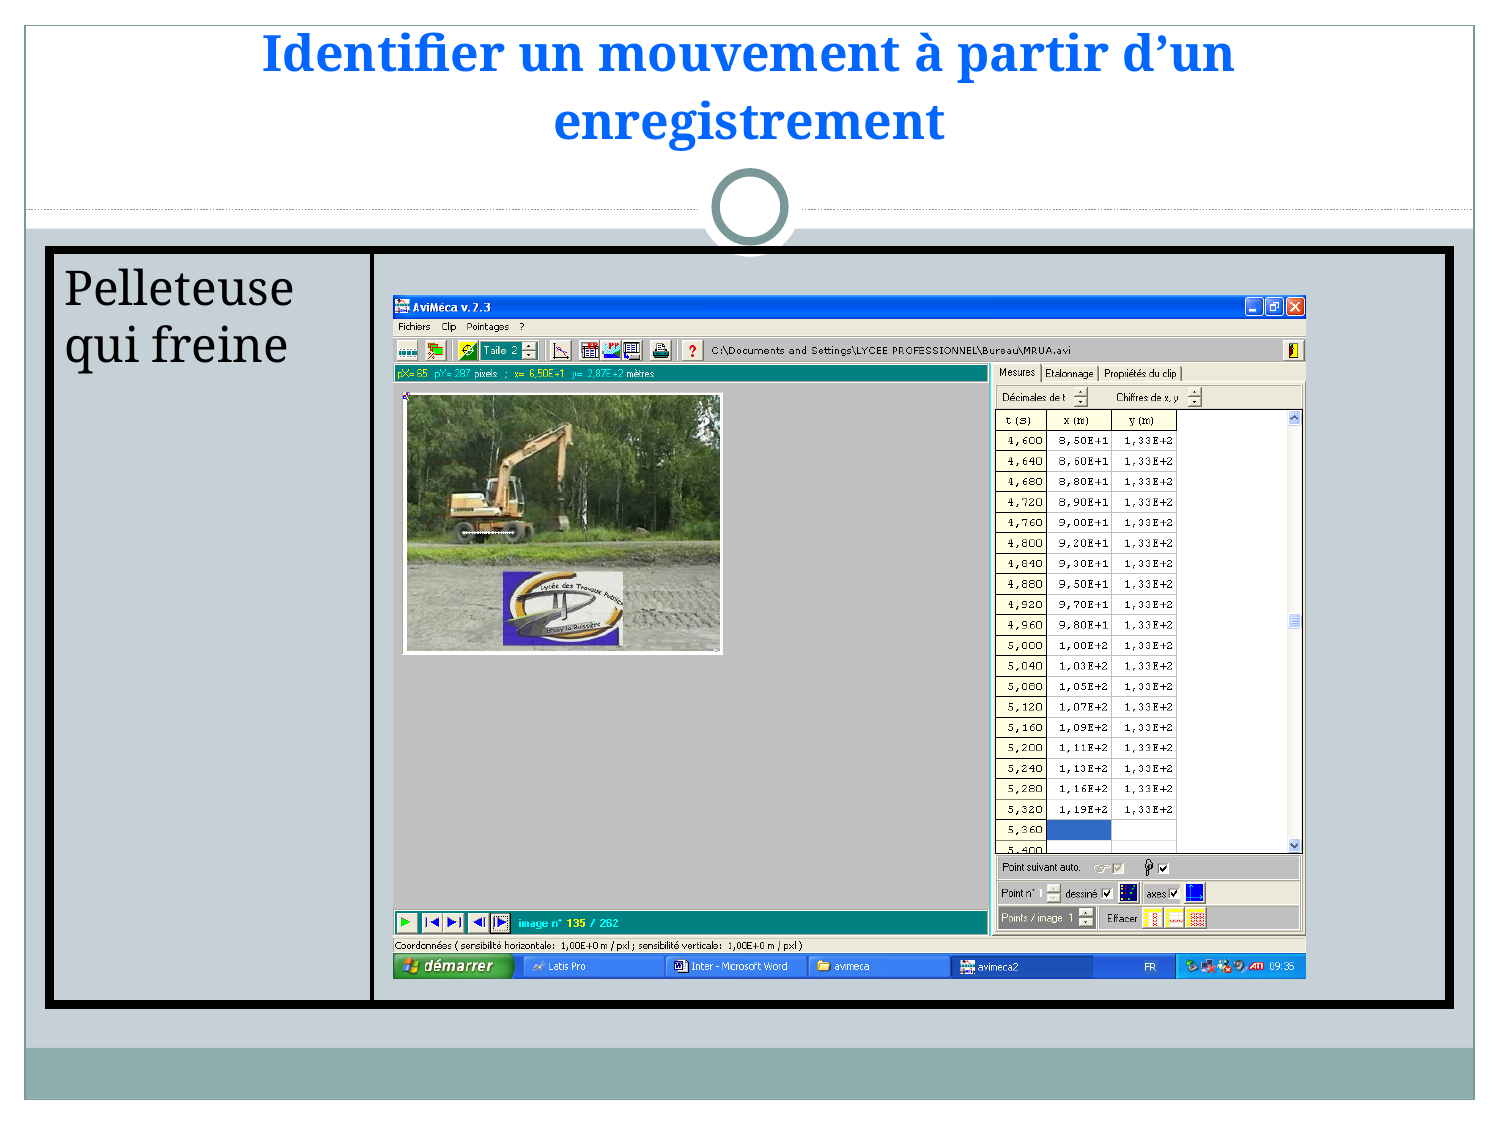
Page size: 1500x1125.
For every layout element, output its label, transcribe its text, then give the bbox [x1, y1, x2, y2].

table_header Pelleteuse qui freine [54, 254, 370, 1000]
title Identifier un mouvement à partir d’un enregistrement [49, 26, 1450, 162]
table_header [374, 254, 1445, 1000]
picture [393, 295, 1306, 979]
